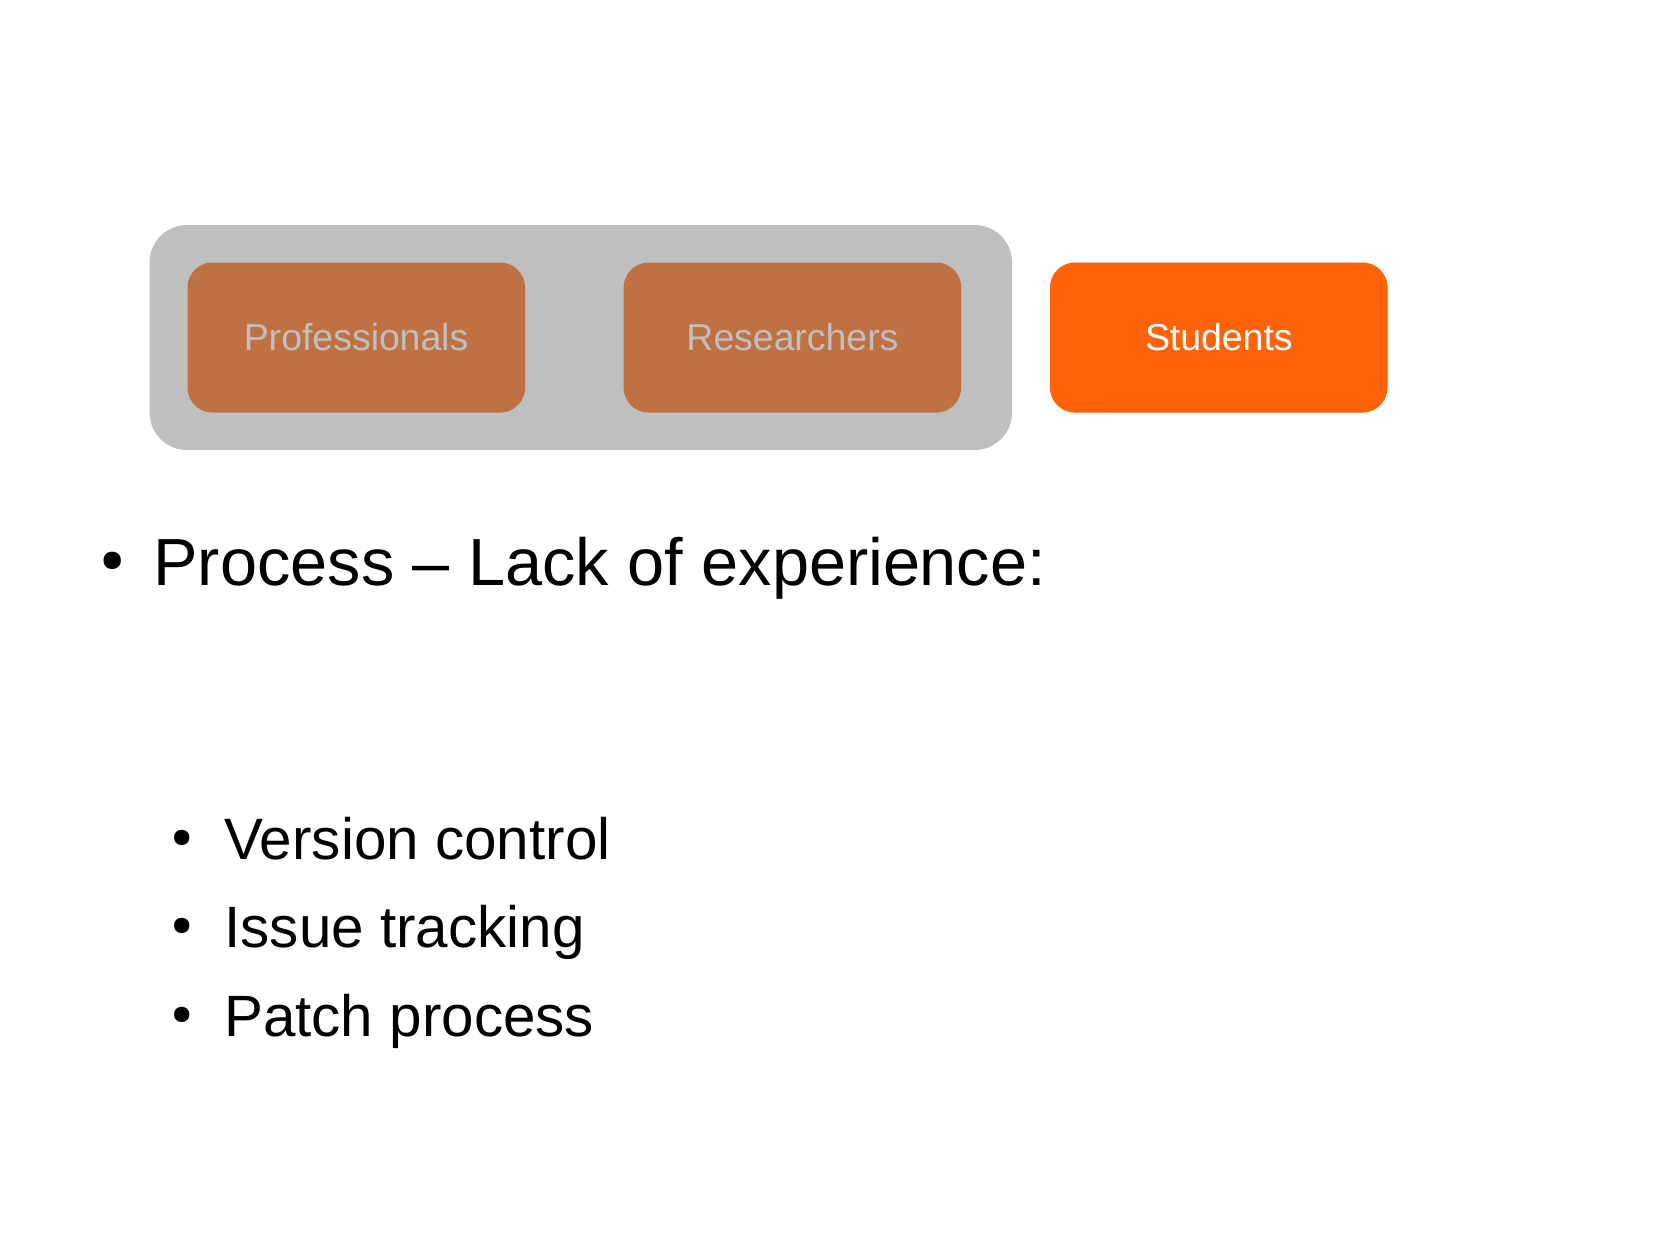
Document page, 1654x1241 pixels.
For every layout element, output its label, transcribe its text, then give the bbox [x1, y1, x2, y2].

text_box Students [1050, 262, 1388, 413]
list Process – Lack of experience: Version control Issue tracking Patch process [82, 525, 1571, 1109]
text_box [149, 225, 1013, 451]
